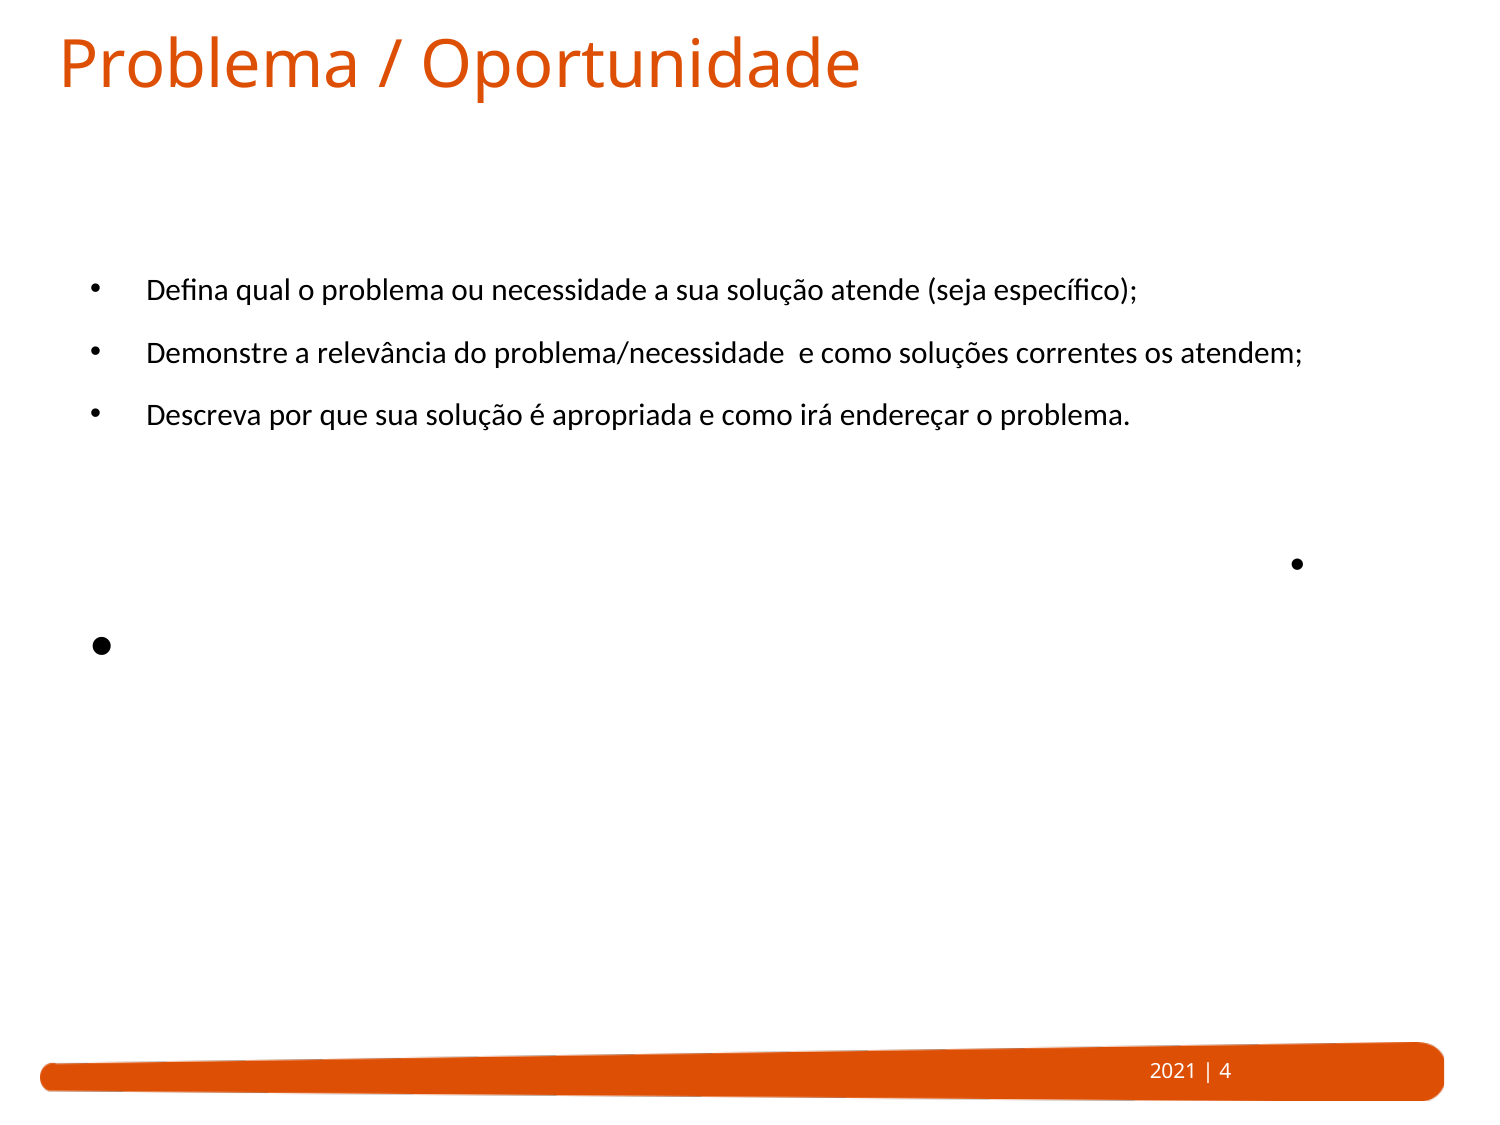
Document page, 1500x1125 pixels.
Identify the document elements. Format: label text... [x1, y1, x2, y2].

text_box Problema / Oportunidade [58, 0, 1440, 142]
text_box Defina qual o problema ou necessidade a sua solução atende (seja específico); Demonstre a relevância do problema/necessidade e como soluções correntes os atendem; Descreva por que sua solução é apropriada e como irá endereçar o problema. [75, 243, 1426, 1005]
